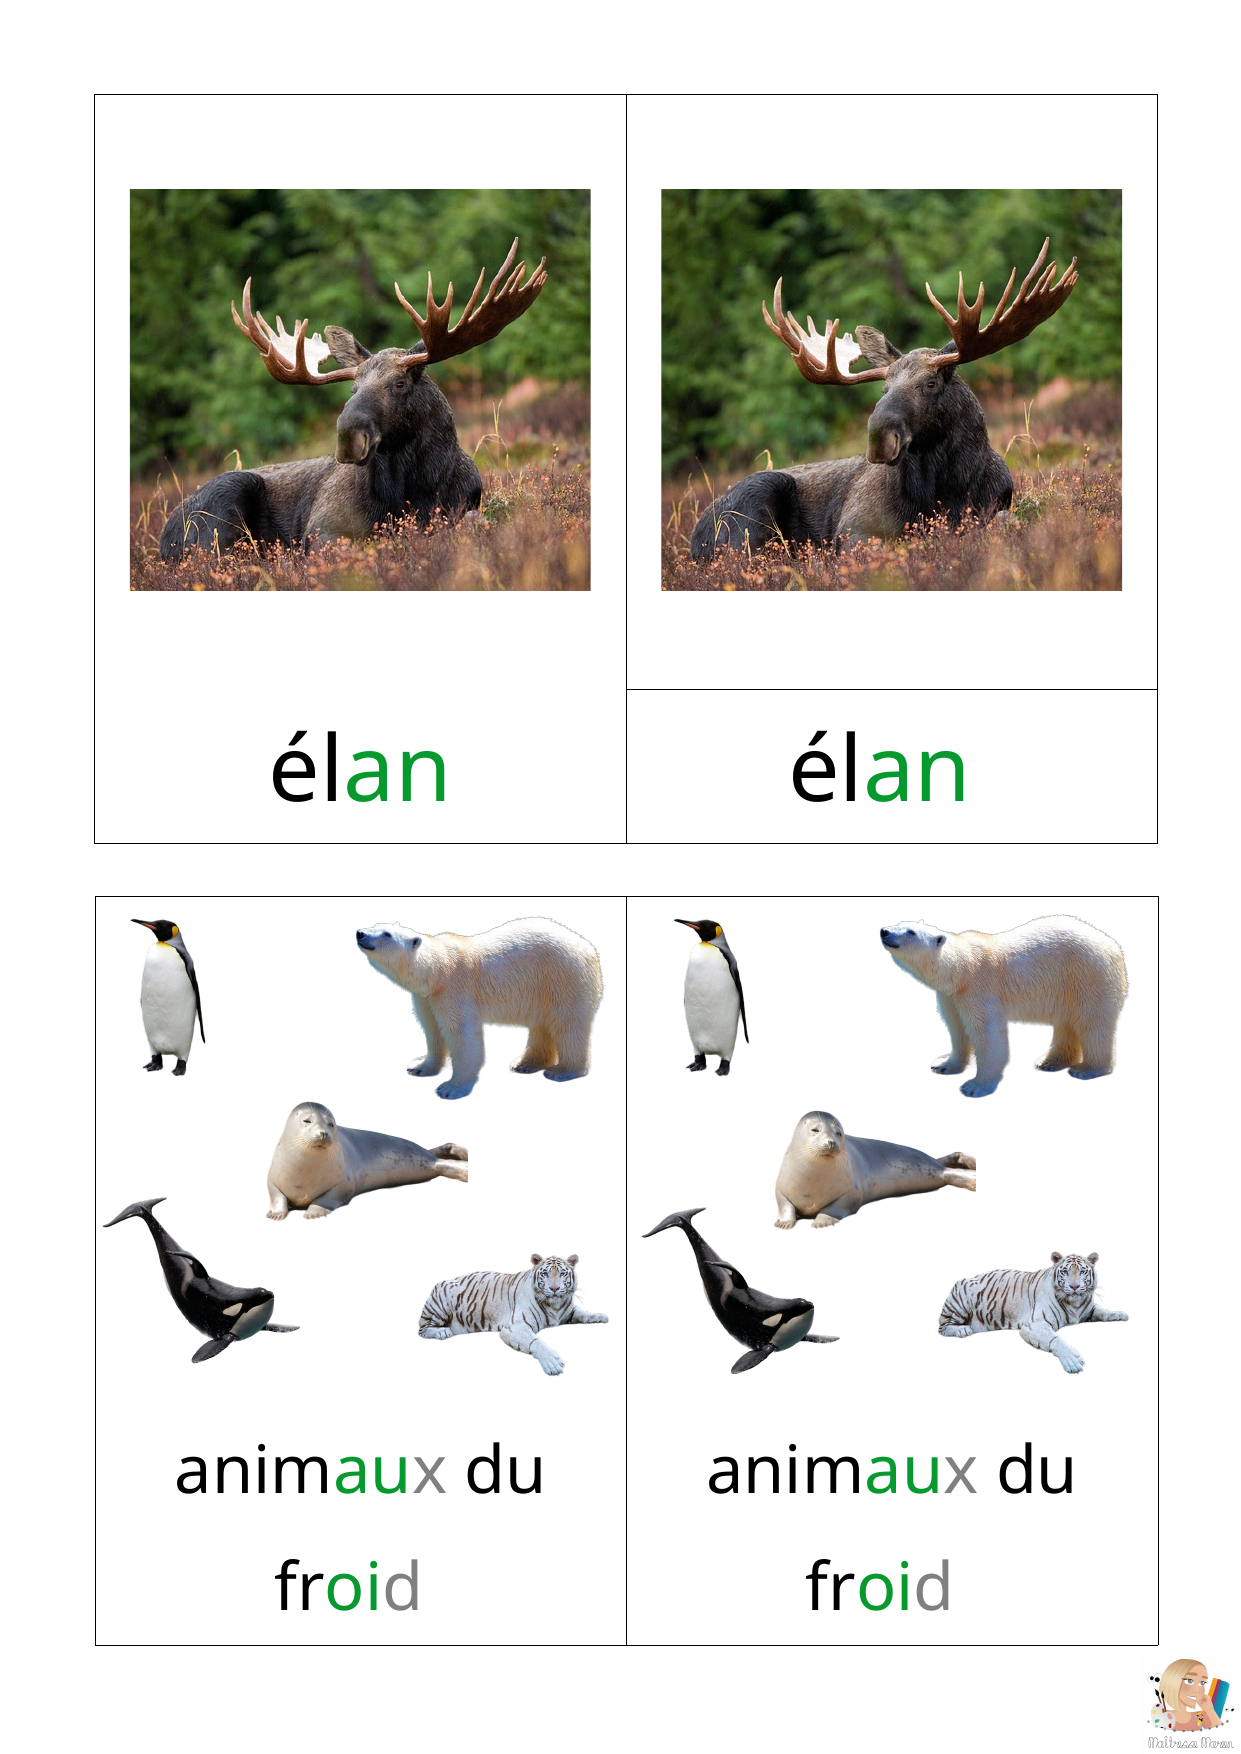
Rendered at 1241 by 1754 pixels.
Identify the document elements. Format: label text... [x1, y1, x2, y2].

table_header [95, 95, 626, 689]
picture [129, 189, 591, 591]
picture [41, 841, 1182, 1418]
table_header [96, 1091, 259, 1161]
table_cell animaux du froid [96, 1414, 626, 1645]
table_header [854, 1123, 1158, 1414]
table_cell élan [627, 690, 1157, 843]
table_header [627, 1091, 831, 1171]
picture [661, 189, 1123, 591]
table_cell animaux du froid [627, 1414, 1158, 1645]
table_cell élan [95, 689, 626, 843]
table_header [627, 95, 1157, 689]
picture [909, 1240, 1158, 1380]
picture [1139, 1653, 1241, 1754]
table_header [96, 1125, 626, 1414]
